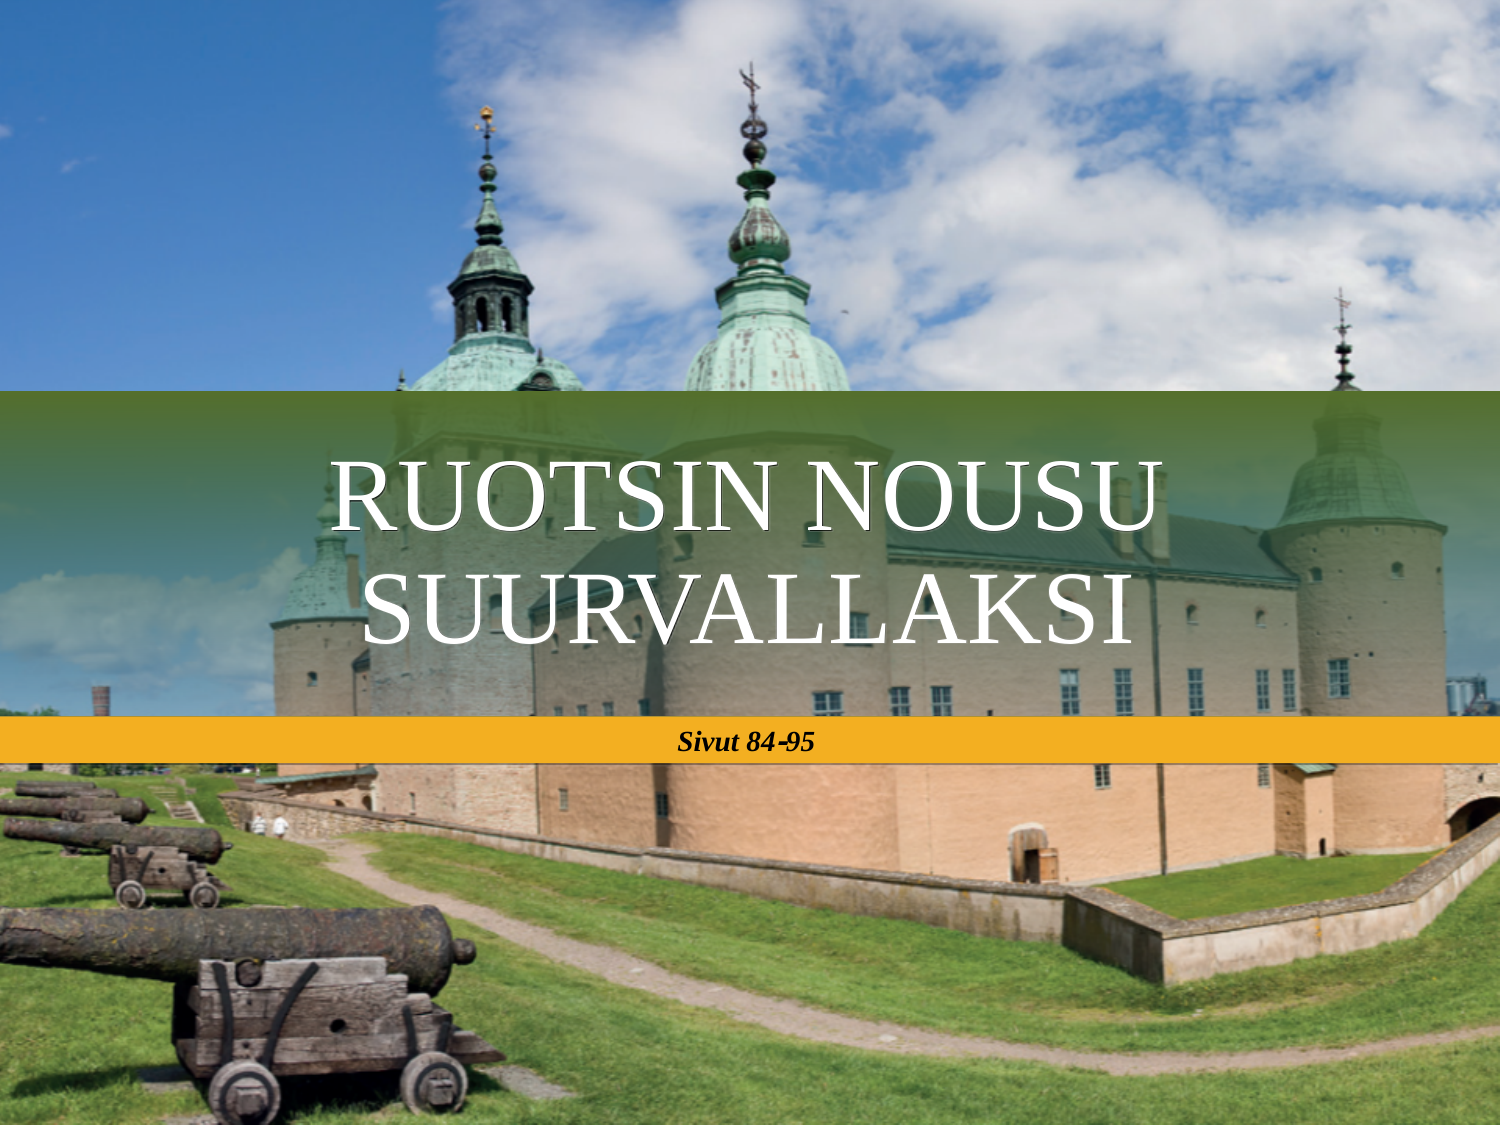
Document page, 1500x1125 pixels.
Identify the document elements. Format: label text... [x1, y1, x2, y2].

picture [0, 764, 1500, 1125]
picture [0, 0, 1500, 391]
text_box [0, 391, 1500, 717]
text_box RUOTSIN NOUSU SUURVALLAKSI [218, 432, 1276, 674]
text_box Sivut 8495 [0, 717, 1500, 764]
